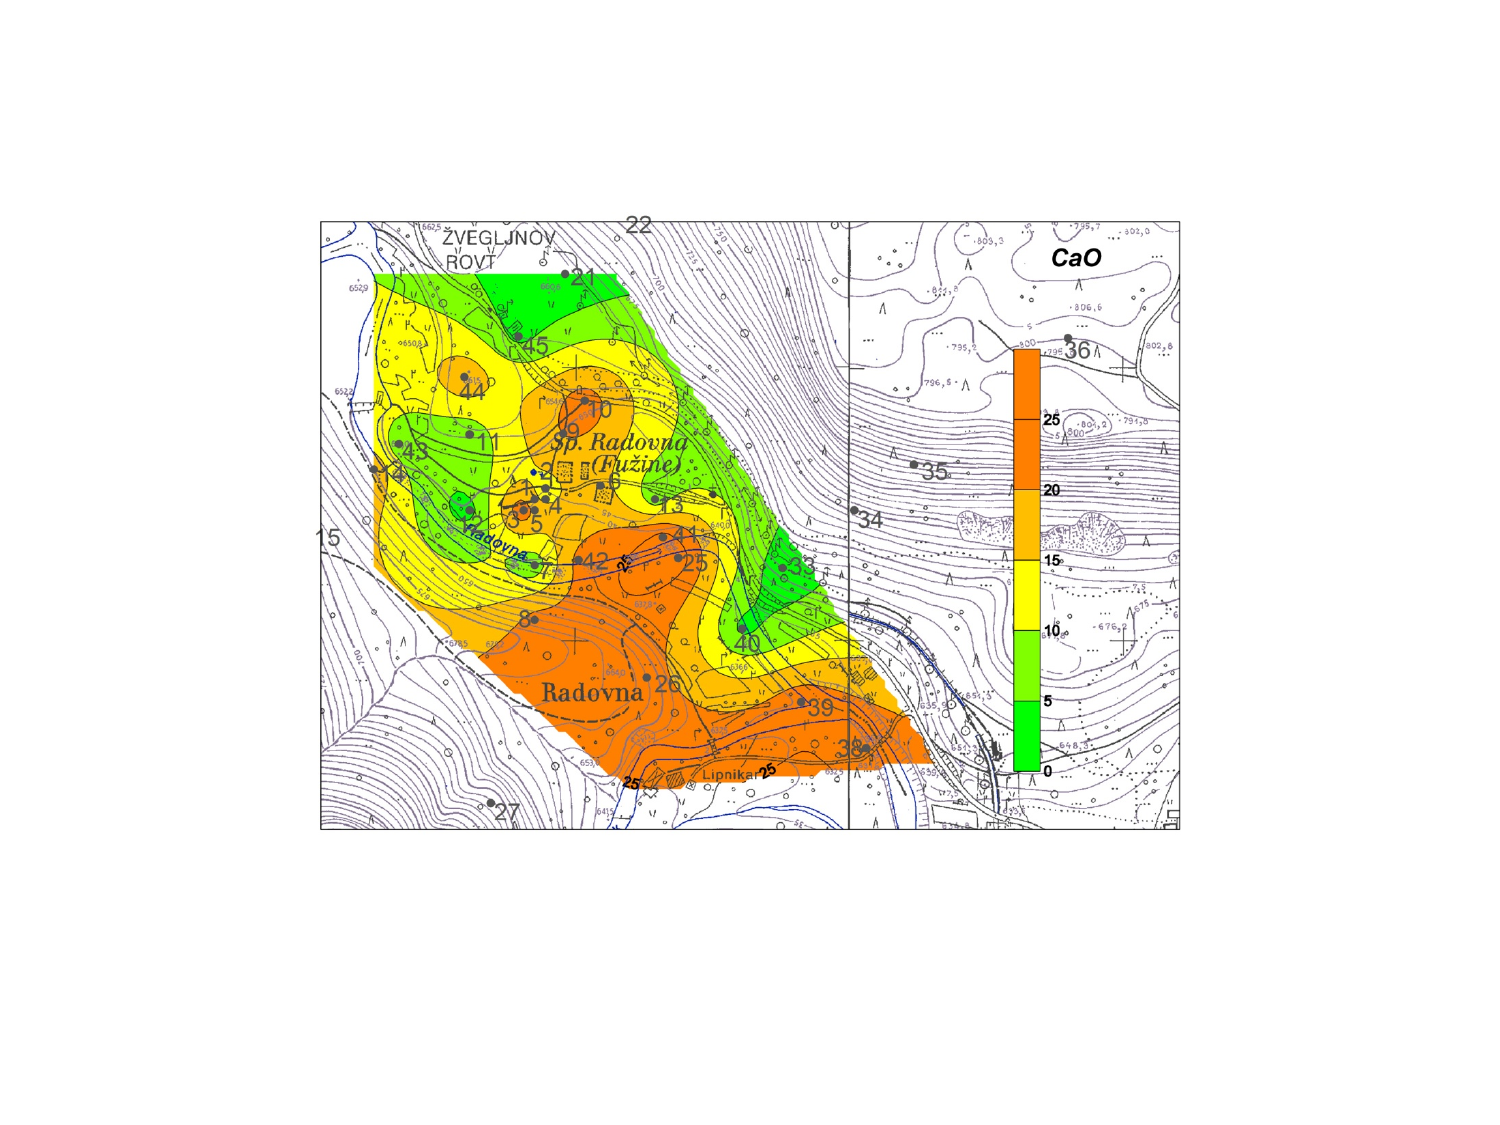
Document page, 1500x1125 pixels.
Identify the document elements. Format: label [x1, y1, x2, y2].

text_box [307, 212, 1193, 839]
